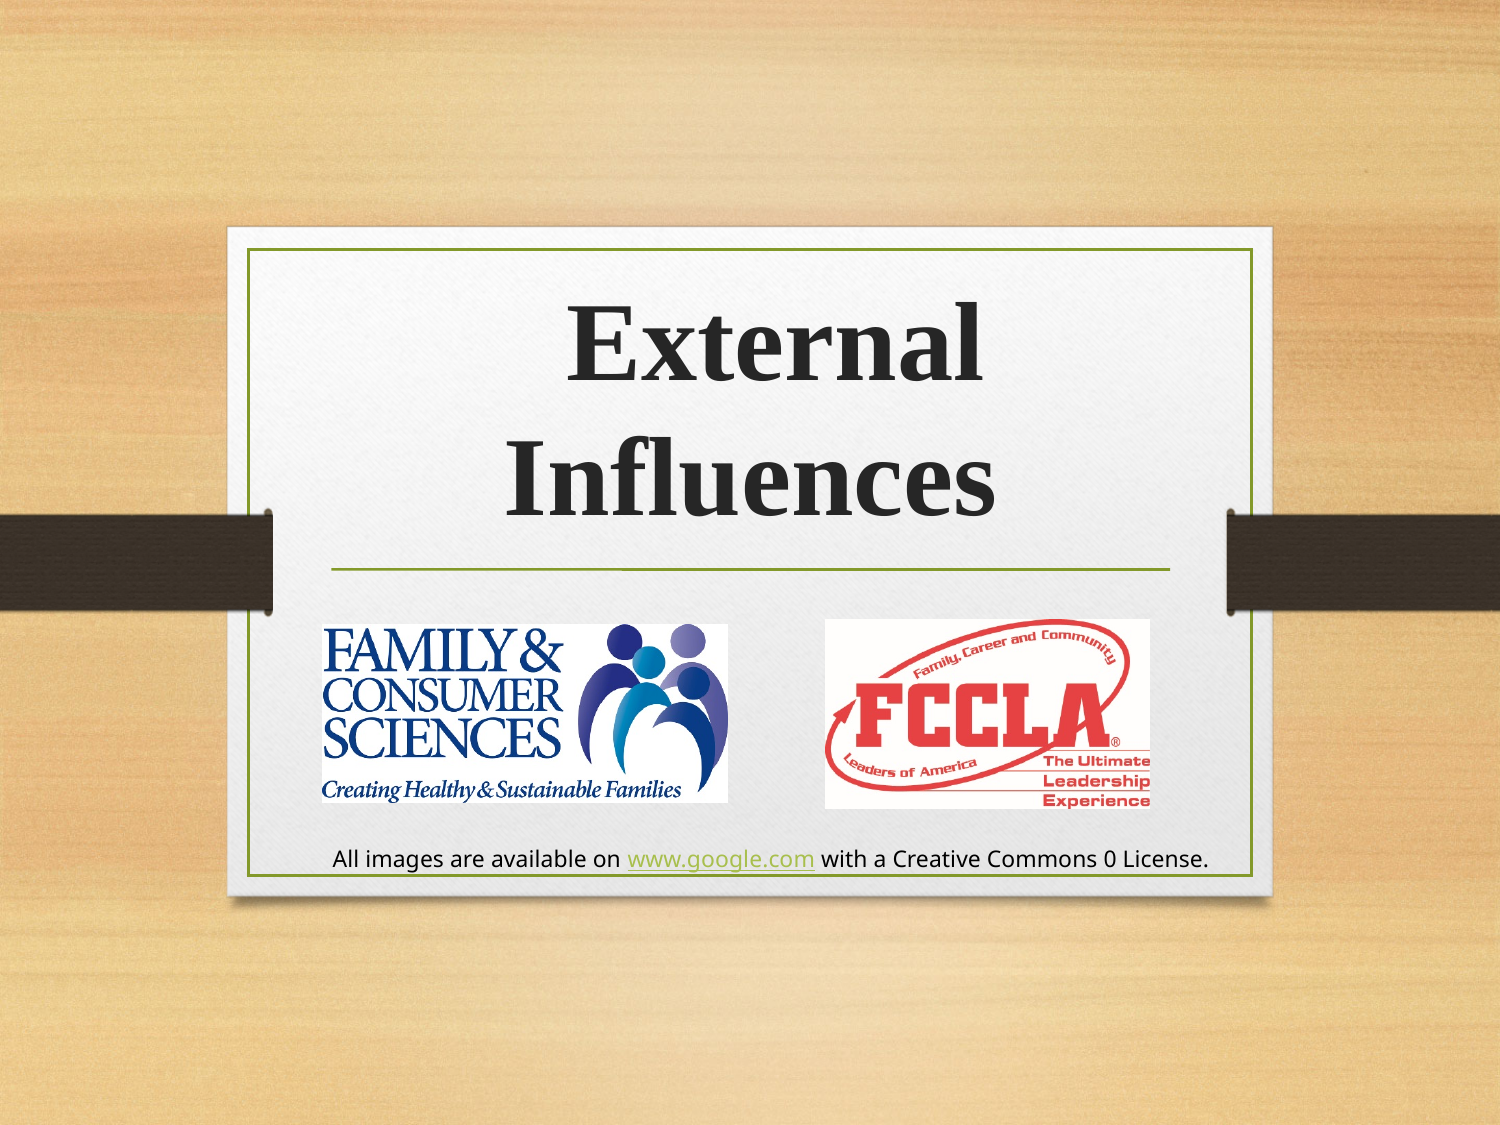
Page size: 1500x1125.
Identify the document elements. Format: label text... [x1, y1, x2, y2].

text_box All images are available on www.google.com with a Creative Commons 0 License. [317, 837, 1293, 881]
title External Influences [315, 297, 1187, 546]
picture [0, 0, 1500, 1125]
